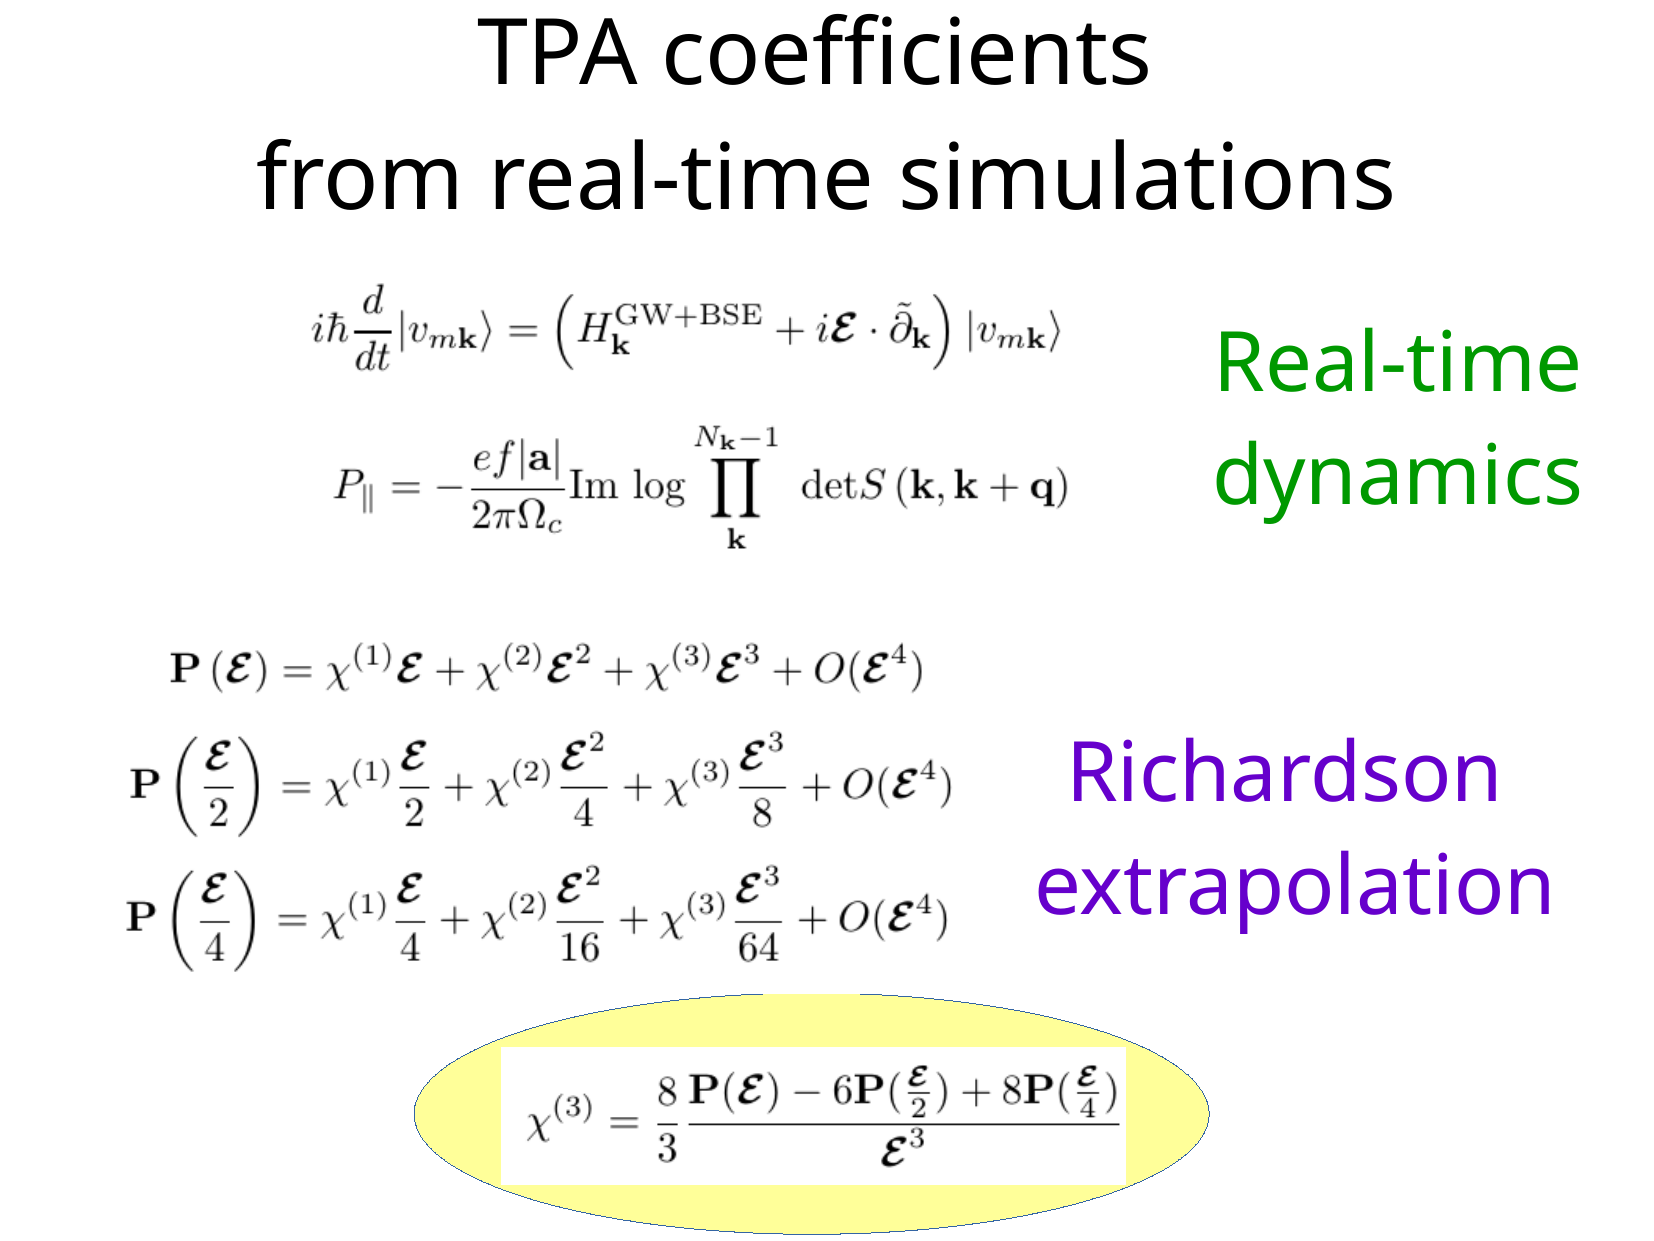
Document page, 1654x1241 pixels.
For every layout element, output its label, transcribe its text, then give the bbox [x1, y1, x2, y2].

picture [501, 1047, 1126, 1186]
picture [298, 271, 1065, 378]
text_box Richardson extrapolation [1020, 705, 1591, 920]
text_box Real-time dynamics [1155, 295, 1627, 511]
picture [315, 404, 1072, 566]
picture [126, 723, 974, 845]
title TPA coefficients from real-time simulations [82, 0, 1571, 225]
text_box [414, 994, 1210, 1235]
picture [132, 635, 964, 707]
picture [108, 860, 959, 994]
